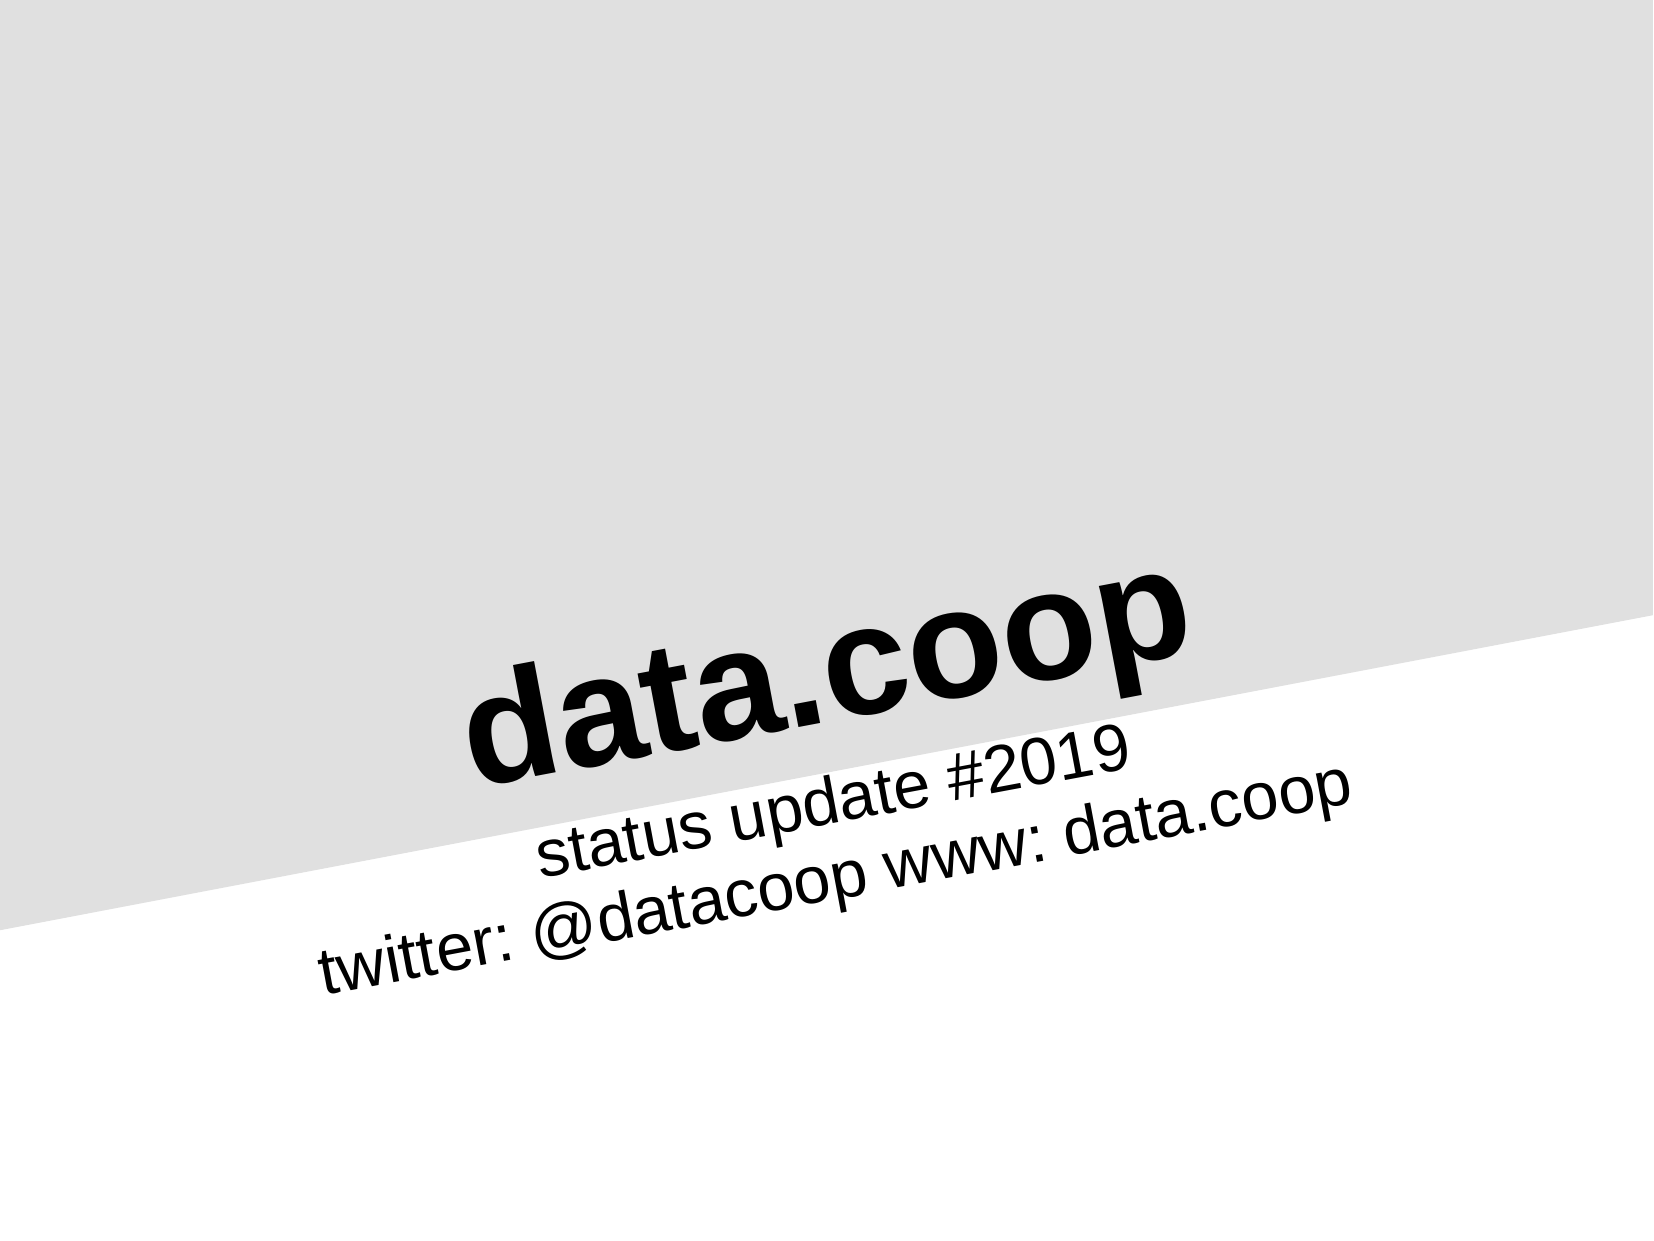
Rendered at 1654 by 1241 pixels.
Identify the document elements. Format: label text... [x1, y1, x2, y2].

title data.coop [62, 356, 1589, 897]
text_box status update #2019 twitter: @datacoop www: data.coop [99, 630, 1557, 1047]
